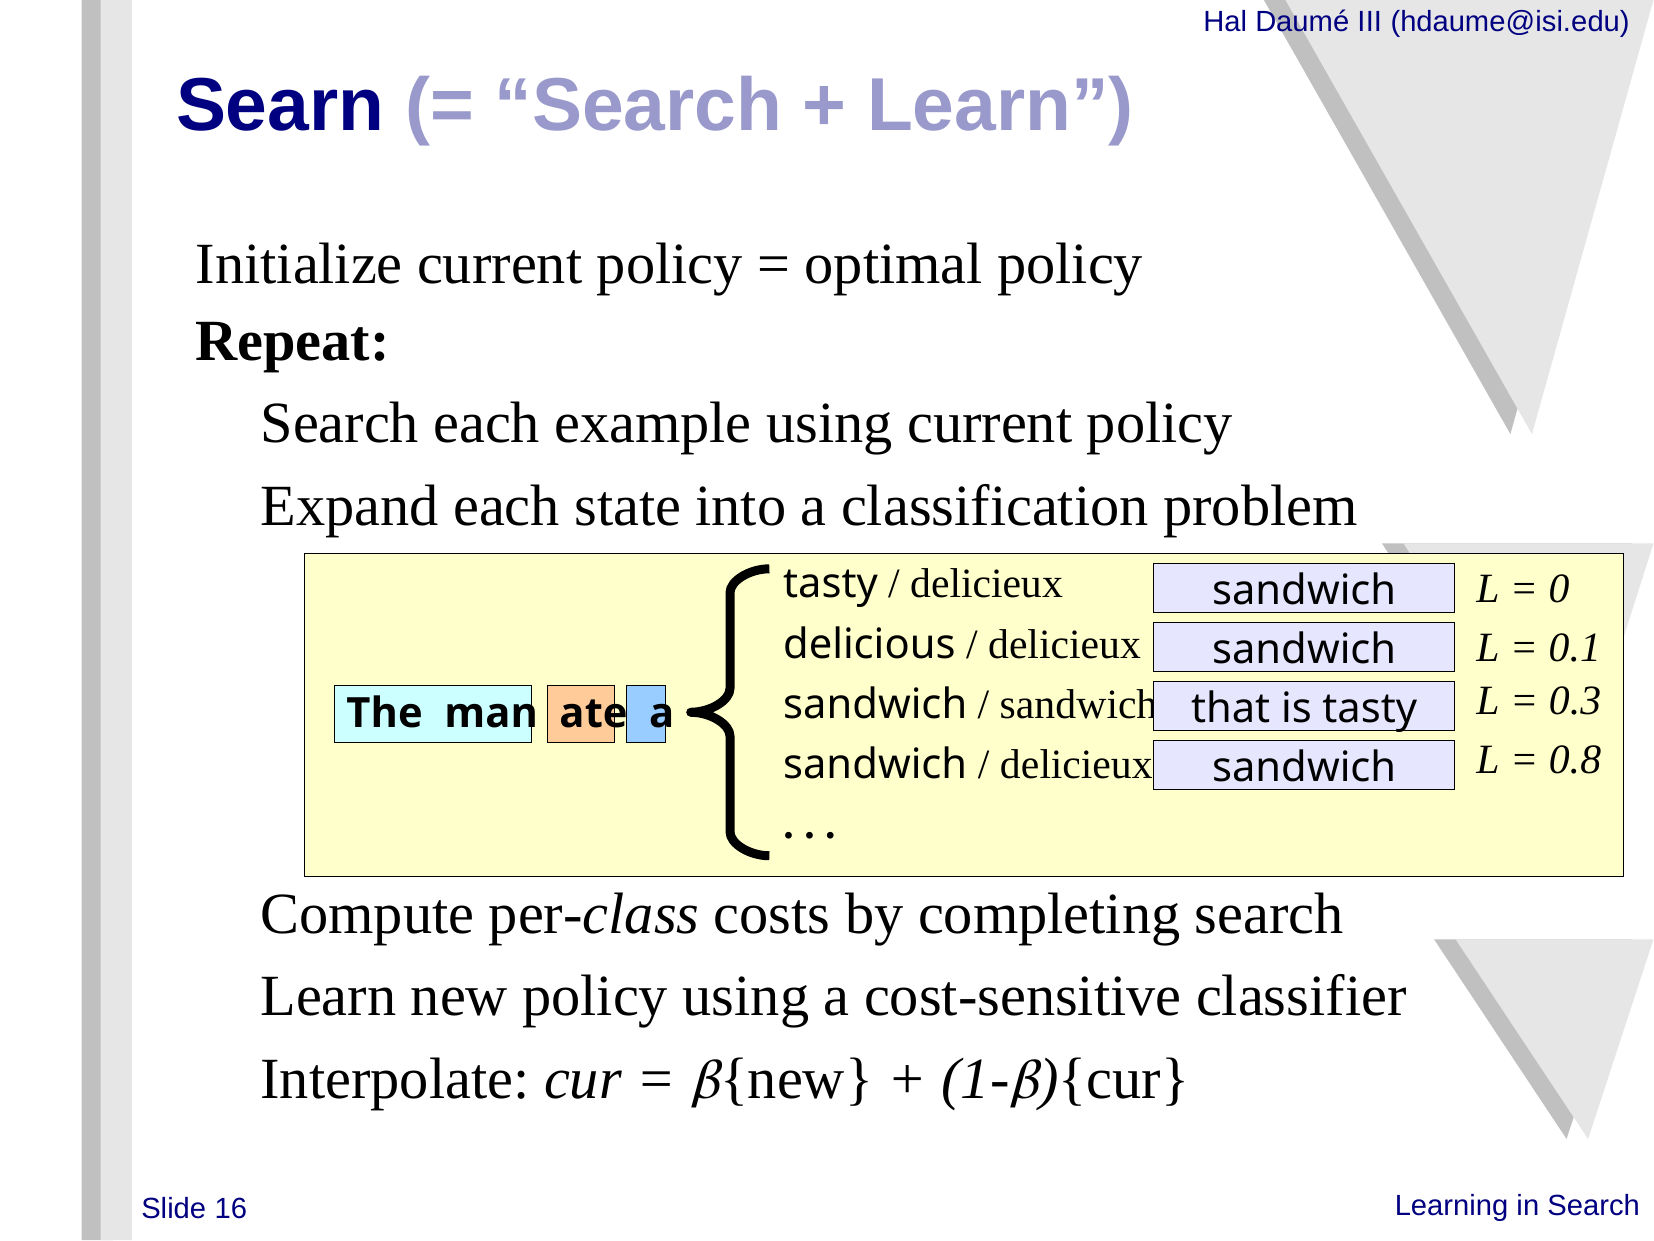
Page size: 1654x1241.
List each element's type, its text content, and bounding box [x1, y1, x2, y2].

text_box Repeat: [189, 302, 396, 391]
text_box Expand each state into a classification problem [254, 467, 1365, 551]
text_box . . . [783, 800, 838, 857]
text_box delicious / delicieux [783, 613, 1140, 684]
text_box tasty / delicieux [783, 553, 1064, 613]
text_box that is tasty [1153, 681, 1455, 731]
text_box sandwich [1153, 740, 1455, 790]
text_box sandwich / sandwich [783, 673, 1149, 744]
text_box sandwich [1153, 622, 1455, 672]
text_box Initialize current policy = optimal policy [189, 225, 1150, 308]
text_box L = 0.3 [1470, 671, 1608, 730]
text_box Compute per-class costs by completing search [254, 875, 1351, 957]
text_box L = 0.1 [1470, 618, 1608, 671]
text_box Search each example using current policy [254, 384, 1240, 467]
text_box Learn new policy using a cost-sensitive classifier [254, 957, 1414, 1041]
text_box L = 0.8 [1470, 730, 1608, 793]
text_box The man ate a [346, 682, 702, 748]
text_box [304, 553, 1624, 877]
text_box Interpolate: cur = {new} + (1-){cur} [254, 1040, 1201, 1125]
text_box L = 0 [1470, 559, 1576, 618]
title Searn (= “Search + Learn”) [176, 44, 1509, 166]
text_box sandwich [1153, 563, 1455, 613]
text_box sandwich / delicieux [783, 733, 1144, 804]
